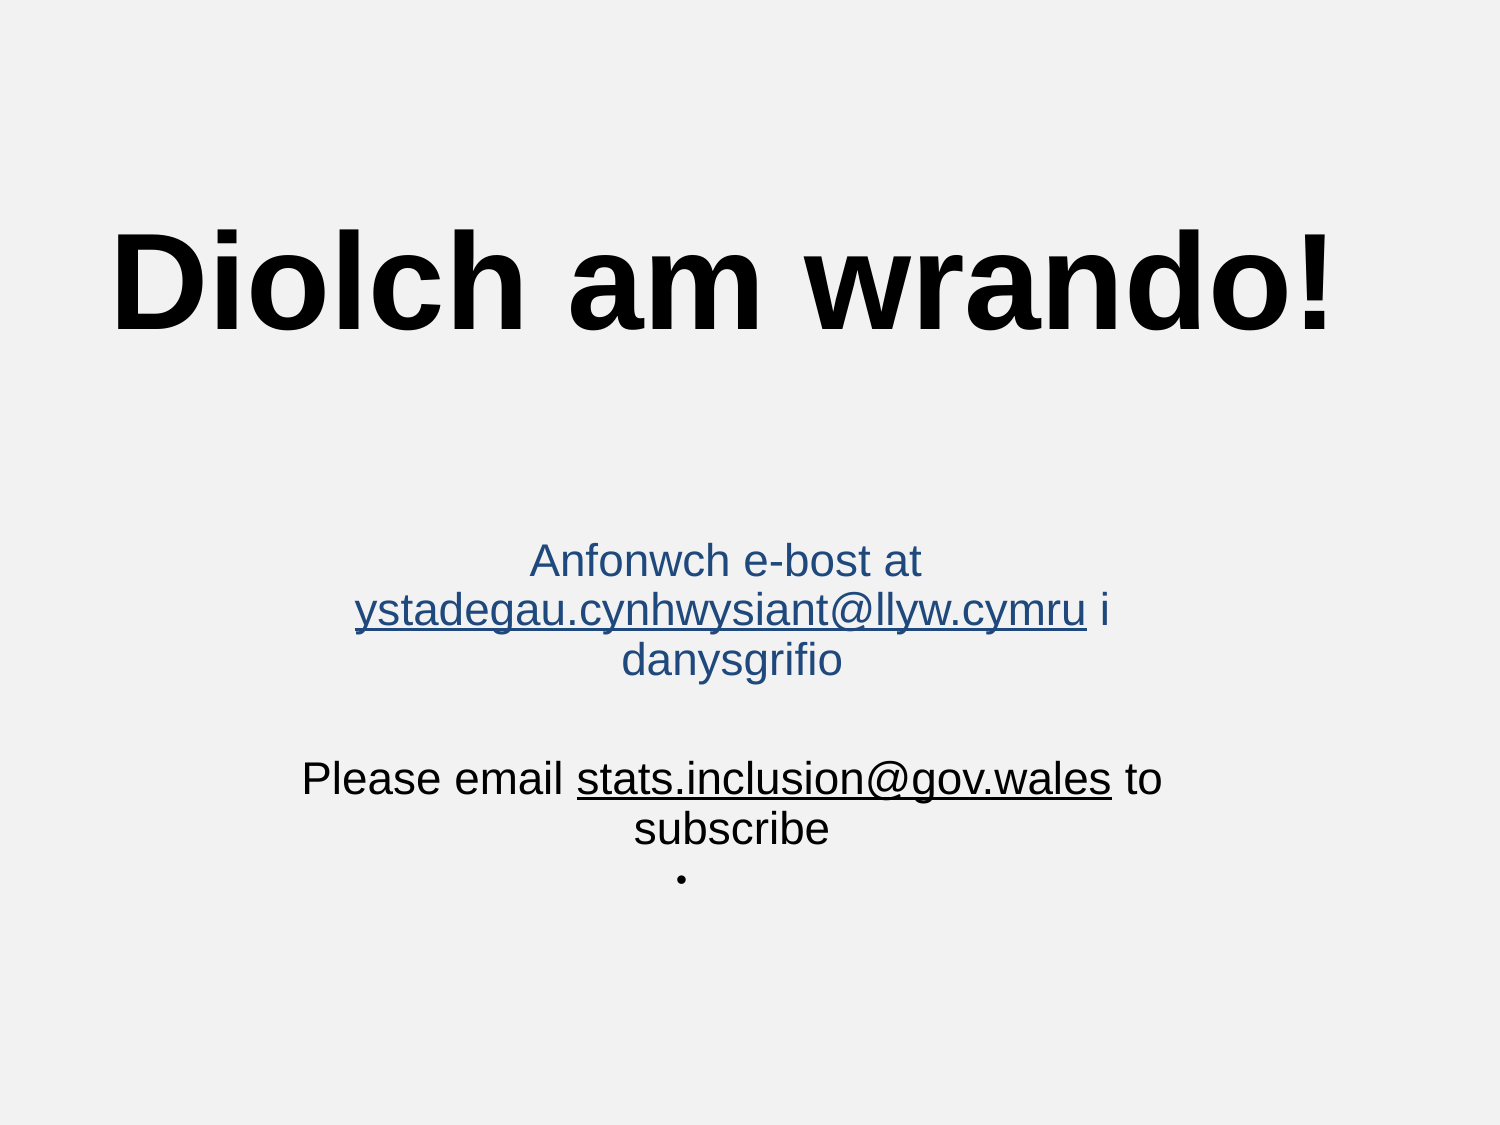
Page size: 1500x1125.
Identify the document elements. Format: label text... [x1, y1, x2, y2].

text_box Diolch am wrando! [94, 184, 1406, 412]
list Anfonwch e-bost at ystadegau.cynhwysiant@llyw.cymru i danysgrifio Please email stats.inclusion@gov.wales to subscribe [230, 479, 1235, 883]
